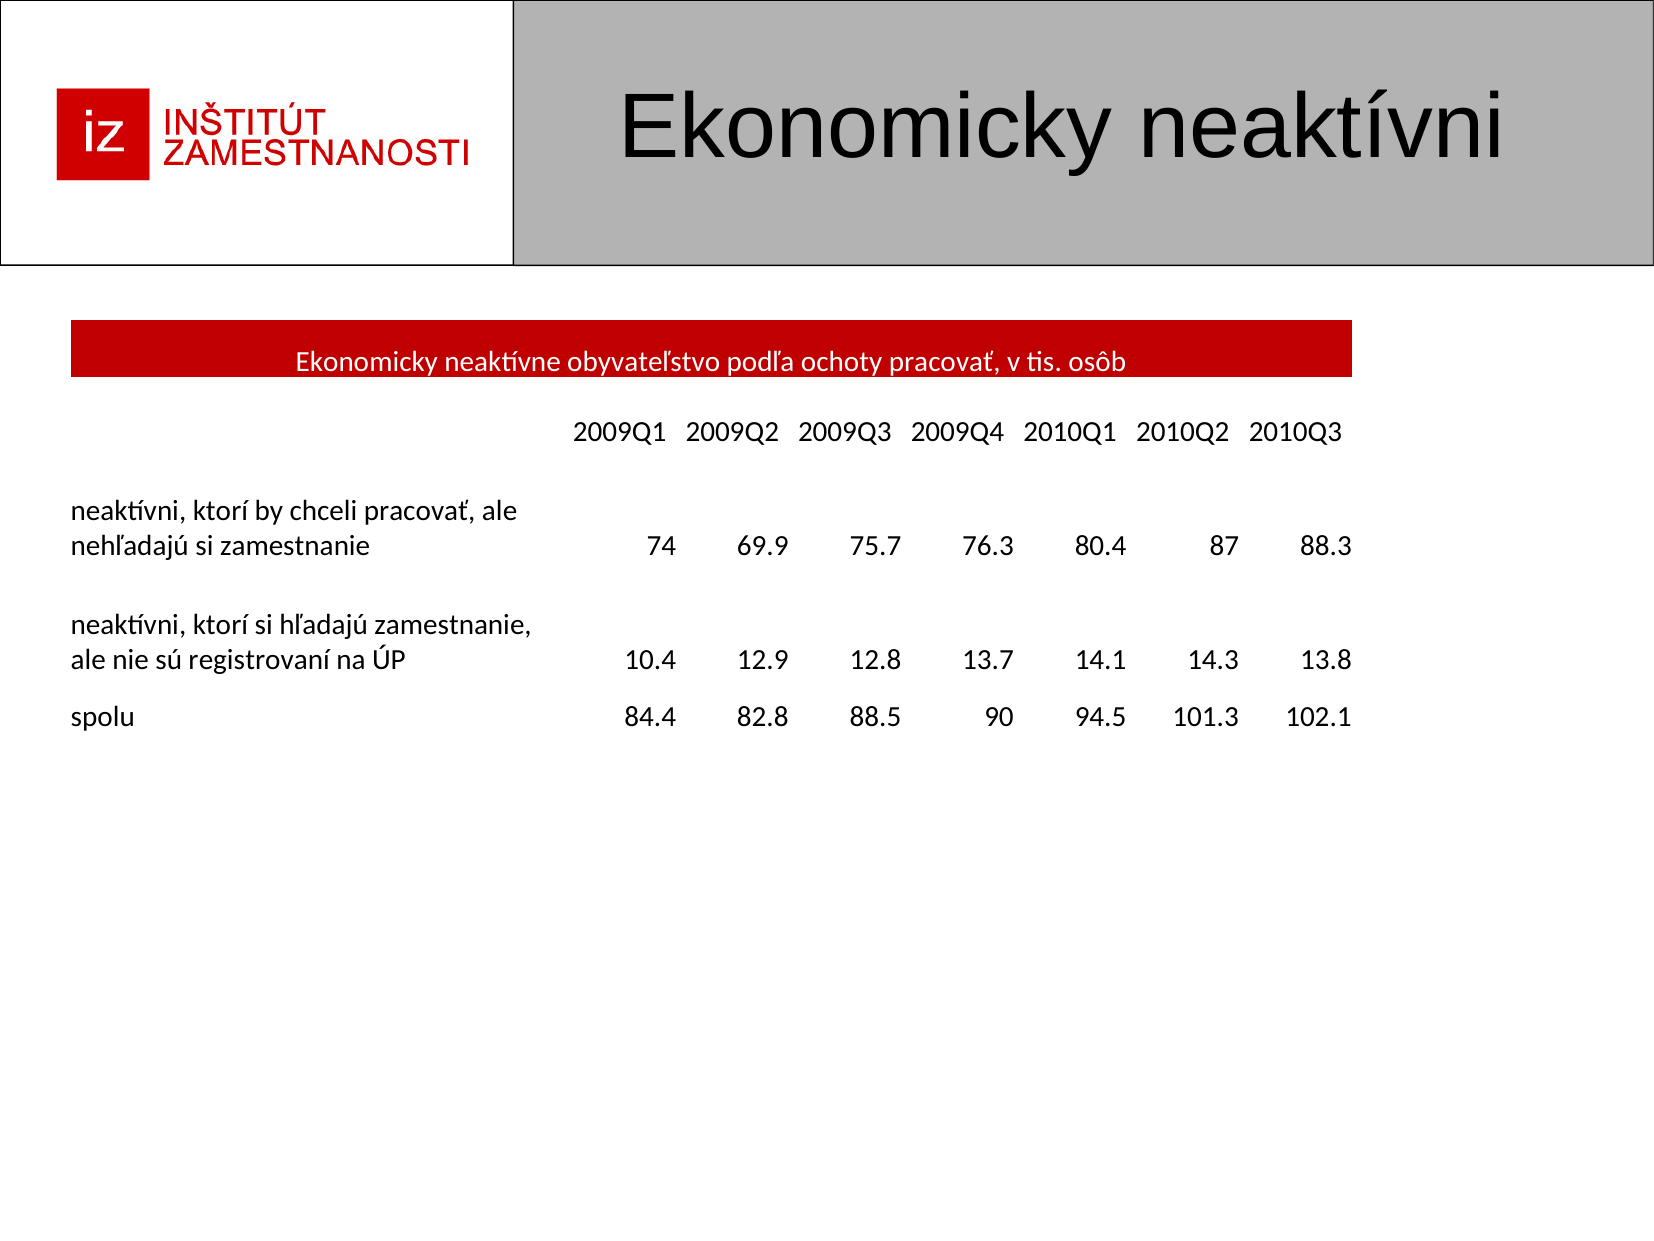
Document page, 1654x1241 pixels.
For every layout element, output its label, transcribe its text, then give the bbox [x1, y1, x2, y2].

table_cell 80.4 [1014, 447, 1127, 561]
table_cell [71, 377, 563, 447]
table_cell neaktívni, ktorí si hľadajú zamestnanie, ale nie sú registrovaní na ÚP [71, 561, 563, 675]
table_cell spolu [71, 675, 563, 732]
table_cell 88.5 [789, 675, 901, 732]
table_cell 94.5 [1014, 675, 1127, 732]
table_cell 69.9 [676, 447, 789, 561]
table_header Ekonomicky neaktívne obyvateľstvo podľa ochoty pracovať, v tis. osôb [71, 320, 1352, 377]
table_cell 75.7 [789, 447, 901, 561]
table_cell 13.7 [901, 561, 1014, 675]
table_cell 14.3 [1127, 561, 1239, 675]
table_cell 82.8 [676, 675, 789, 732]
title Ekonomicky neaktívni [560, 29, 1565, 236]
table_cell 2009Q1 [563, 377, 676, 447]
table_cell 74 [563, 447, 676, 561]
table_cell 88.3 [1239, 447, 1352, 561]
table_cell 12.8 [789, 561, 901, 675]
table_cell neaktívni, ktorí by chceli pracovať, ale nehľadajú si zamestnanie [71, 447, 563, 561]
table_cell 10.4 [563, 561, 676, 675]
table_cell 2009Q3 [789, 377, 901, 447]
table_cell 90 [901, 675, 1014, 732]
table_cell 13.8 [1239, 561, 1352, 675]
table_cell 101.3 [1127, 675, 1239, 732]
table_cell 2010Q1 [1014, 377, 1127, 447]
table_cell 2010Q3 [1239, 377, 1352, 447]
table_cell 2009Q4 [901, 377, 1014, 447]
table_cell 12.9 [676, 561, 789, 675]
table_cell 84.4 [563, 675, 676, 732]
table_cell 76.3 [901, 447, 1014, 561]
table_cell 102.1 [1239, 675, 1352, 732]
table_cell 87 [1127, 447, 1239, 561]
table_cell 2009Q2 [676, 377, 789, 447]
table_cell 2010Q2 [1127, 377, 1239, 447]
table_cell 14.1 [1014, 561, 1127, 675]
picture [5, 7, 512, 256]
